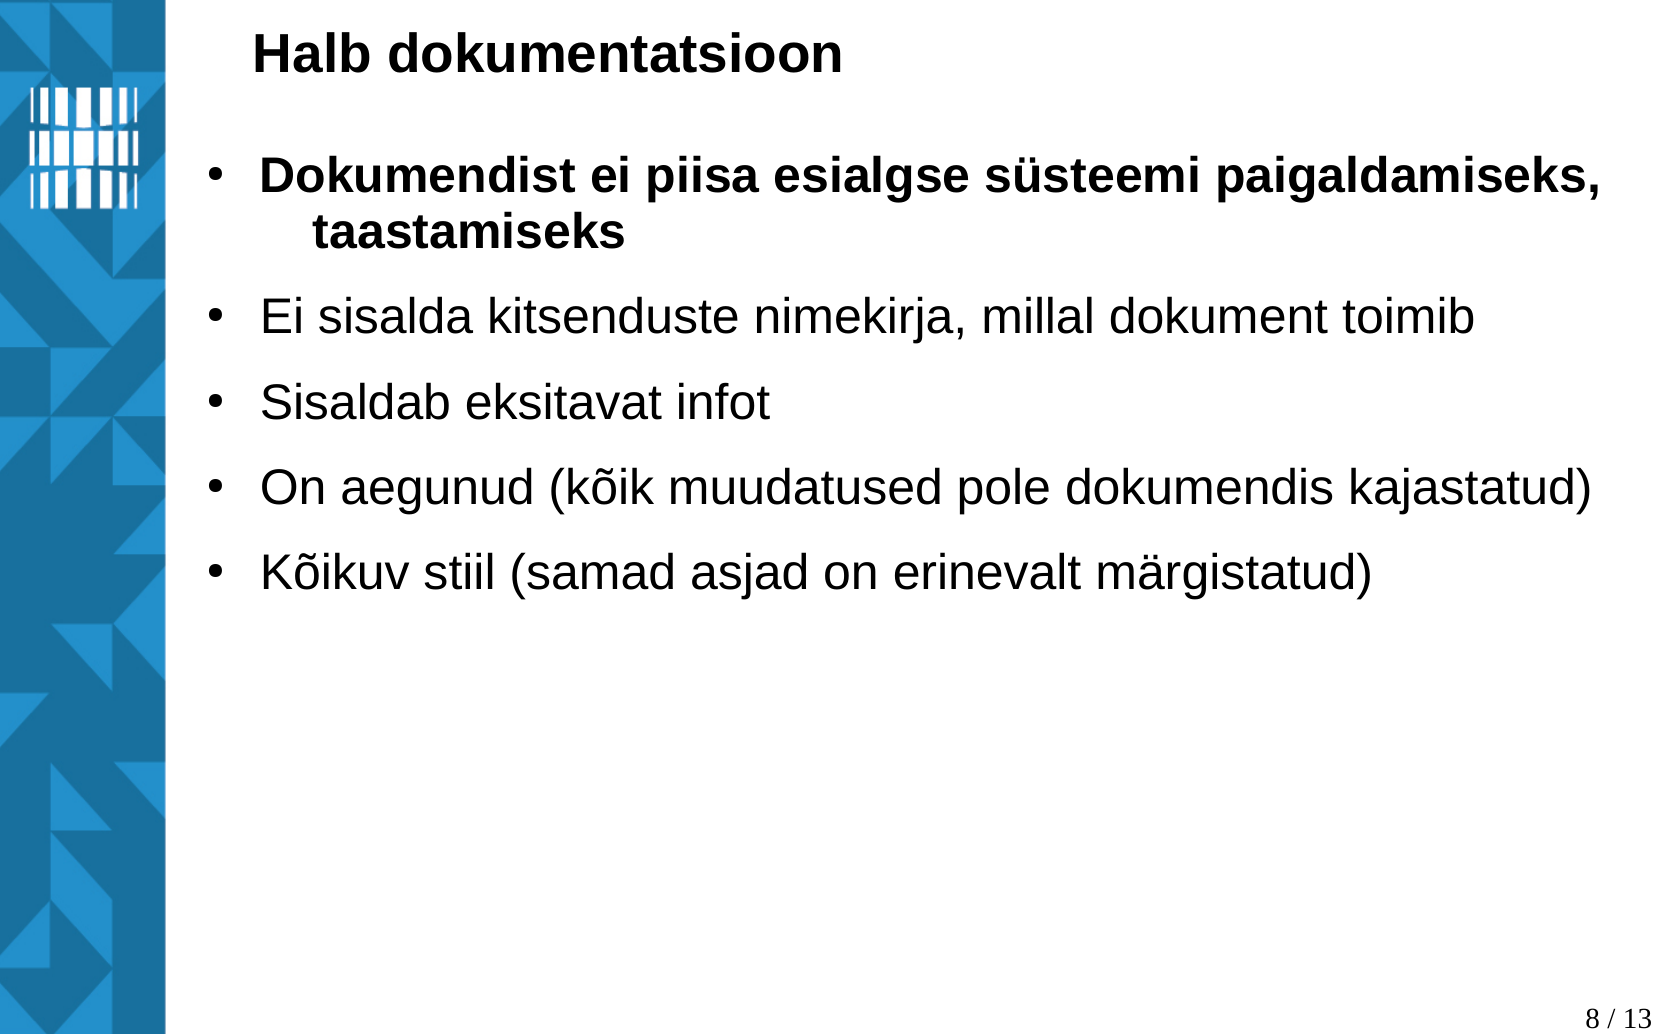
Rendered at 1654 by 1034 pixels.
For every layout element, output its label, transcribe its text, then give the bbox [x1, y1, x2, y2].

list Dokumendist ei piisa esialgse süsteemi paigaldamiseks, taastamiseks Ei sisalda kitsenduste nimekirja, millal dokument toimib Sisaldab eksitavat infot On aegunud (kõik muudatused pole dokumendis kajastatud) Kõikuv stiil (samad asjad on erinevalt märgistatud) [171, 147, 1625, 841]
title Halb dokumentatsioon [252, 11, 1574, 95]
